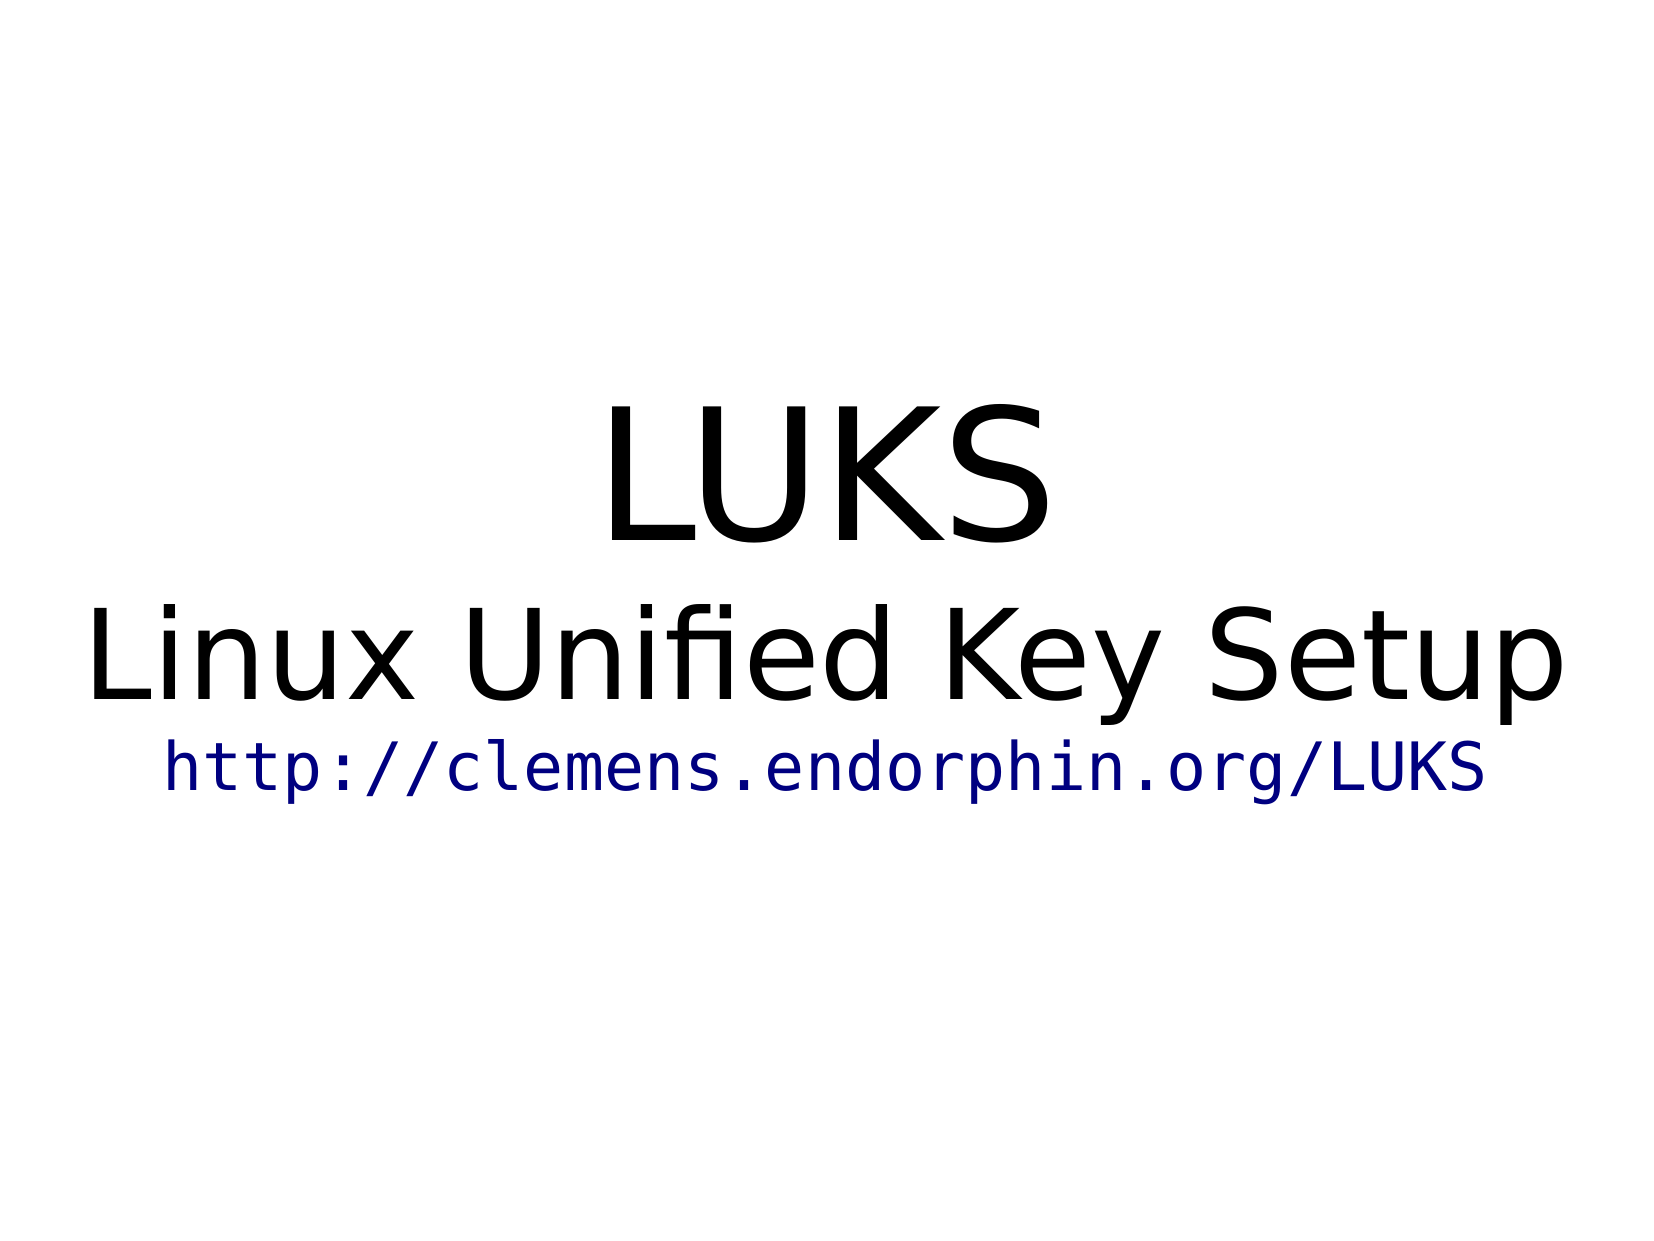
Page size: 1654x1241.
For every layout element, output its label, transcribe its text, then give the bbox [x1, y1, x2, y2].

text_box LUKS Linux Unified Key Setup http://clemens.endorphin.org/LUKS [82, 75, 1571, 1102]
